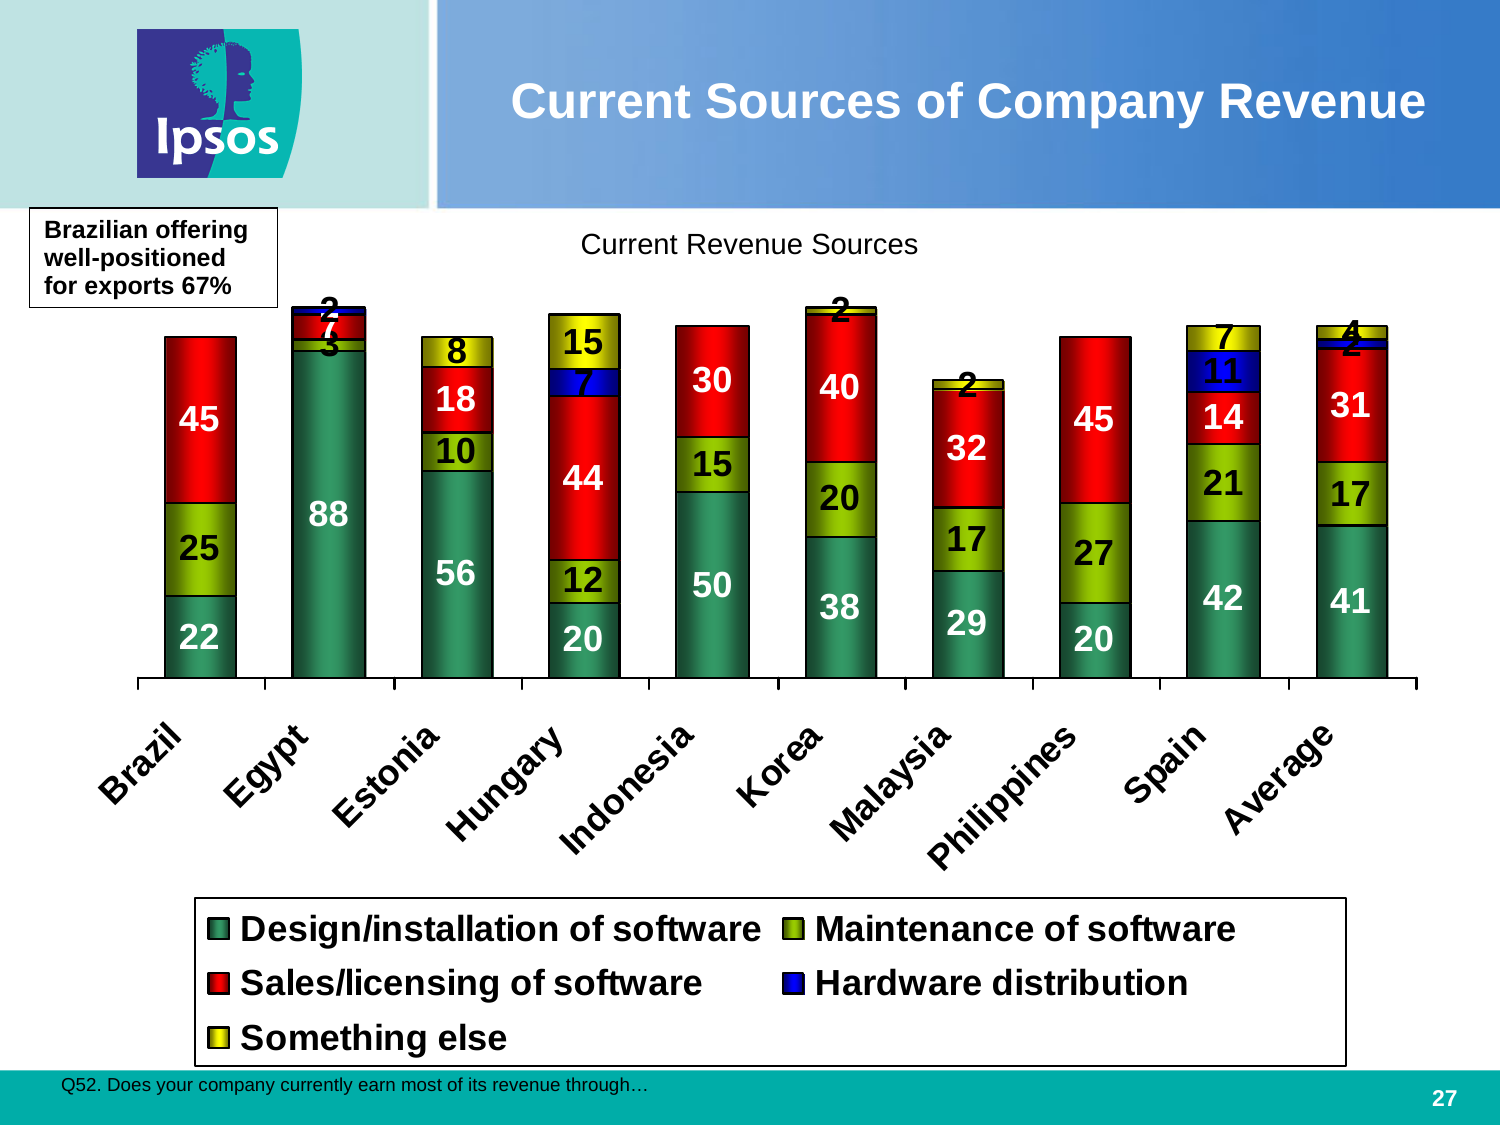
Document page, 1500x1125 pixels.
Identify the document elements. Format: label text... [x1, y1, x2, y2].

text_box Q52. Does your company currently earn most of its revenue through… [41, 1070, 1400, 1103]
text_box Brazilian offering well-positioned for exports 67% [29, 207, 278, 308]
picture [0, 0, 1500, 213]
title Current Sources of Company Revenue [462, 18, 1476, 137]
text_box Current Revenue Sources [513, 220, 987, 269]
chart [47, 196, 1453, 1080]
